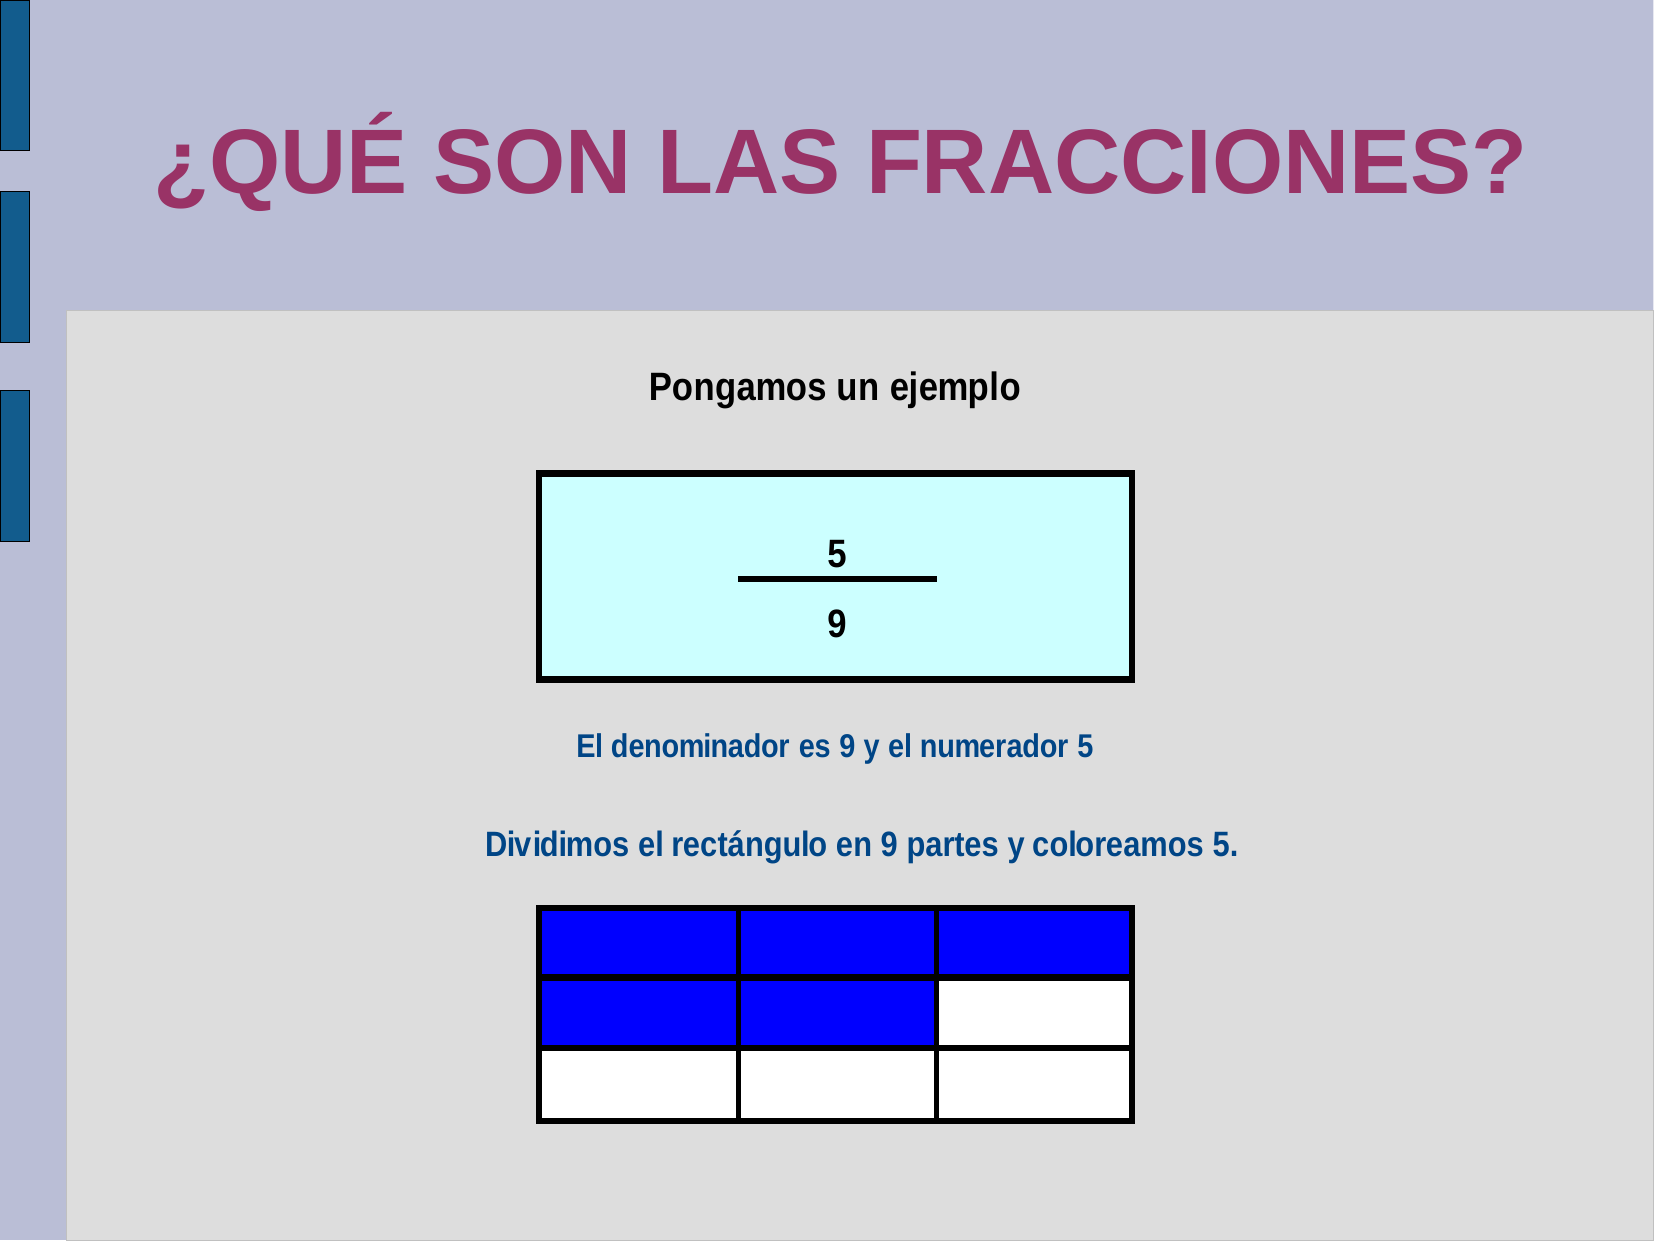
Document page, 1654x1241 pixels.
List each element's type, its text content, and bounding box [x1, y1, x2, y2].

title ¿QUÉ SON LAS FRACCIONES? [118, 58, 1565, 266]
chart [177, 324, 1627, 1151]
